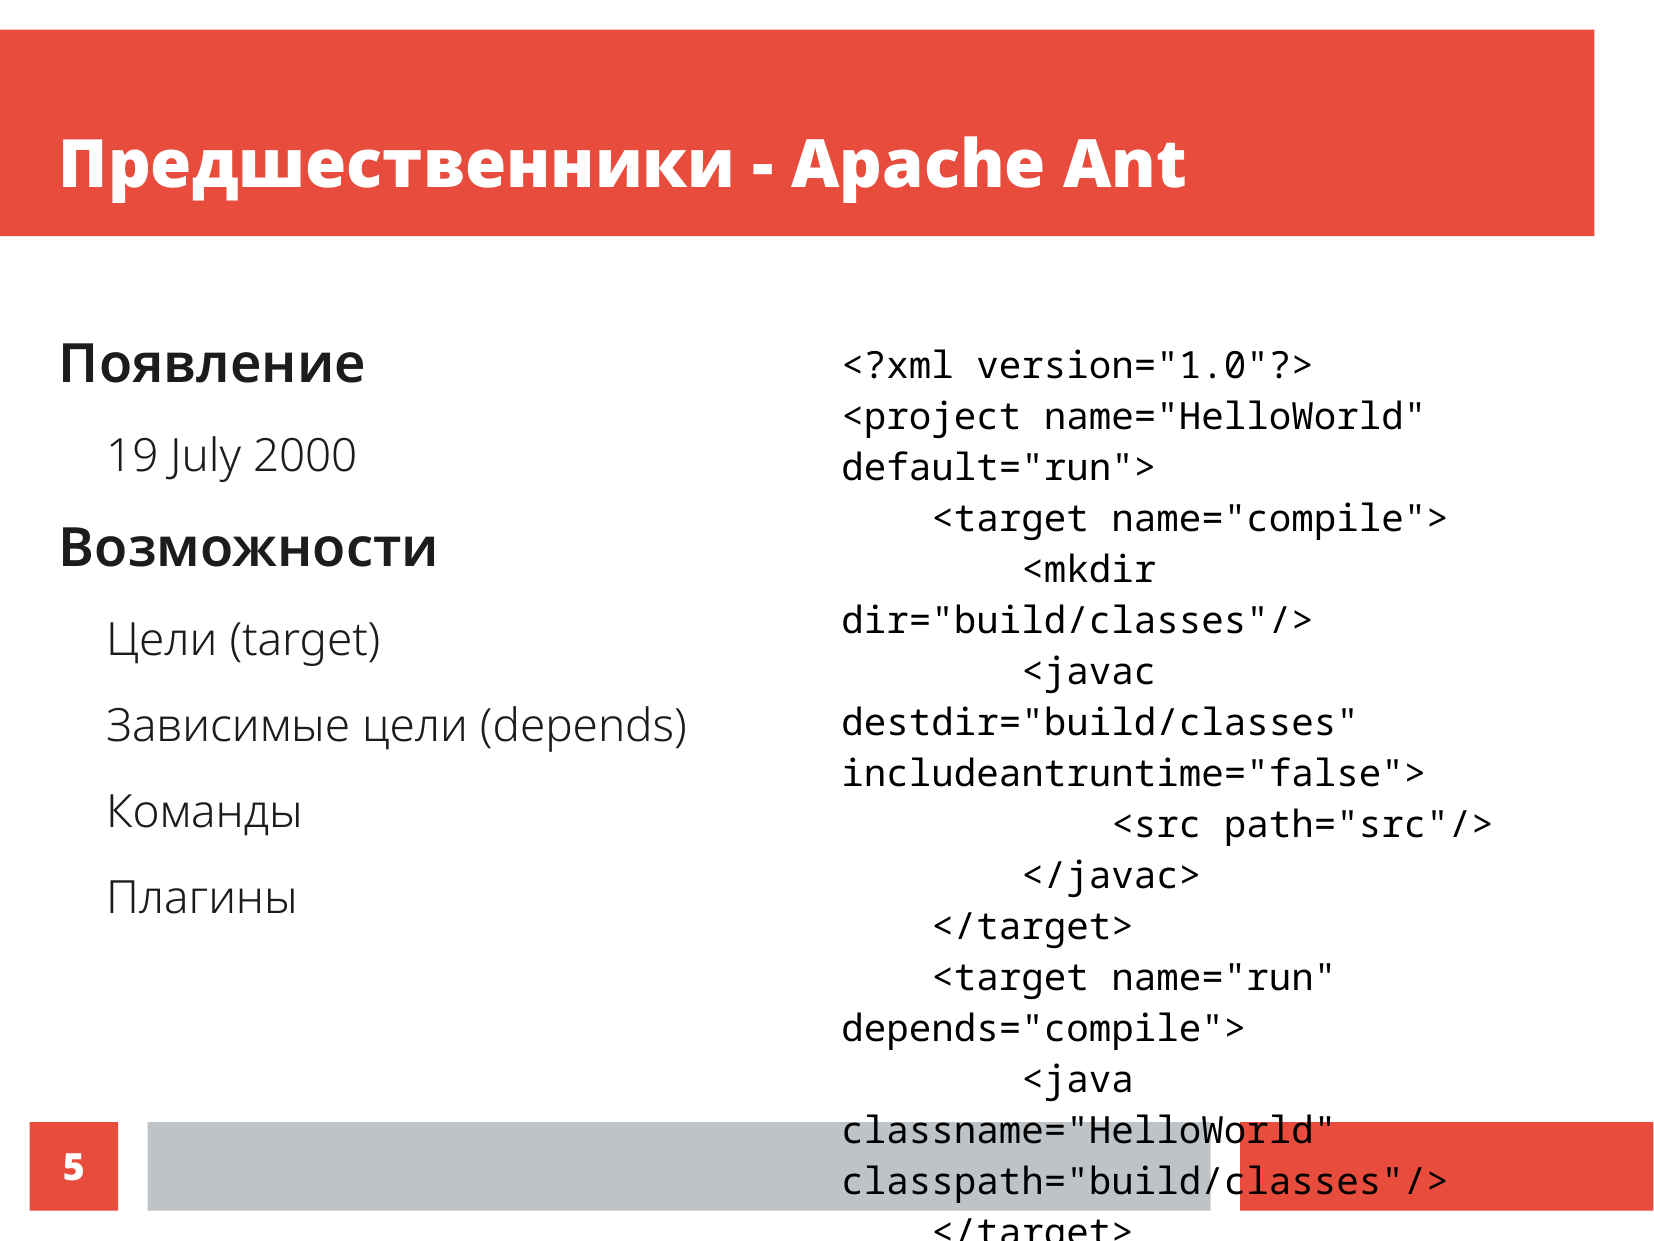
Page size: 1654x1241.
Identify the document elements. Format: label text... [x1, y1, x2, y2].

text_box <?xml version="1.0"?> <project name="HelloWorld" default="run"> <target name="compile"> <mkdir dir="build/classes"/> <javac destdir="build/classes" includeantruntime="false"> <src path="src"/> </javac> </target> <target name="run" depends="compile"> <java classname="HelloWorld" classpath="build/classes"/> </target> <target name="clean"> <delete dir="build"/> </target> </project> [826, 330, 1583, 1099]
list Появление 19 July 2000 Возможности Цели (target) Зависимые цели (depends) Команды Плагины [59, 324, 815, 1093]
title Предшественники - Apache Ant [59, 59, 1595, 207]
